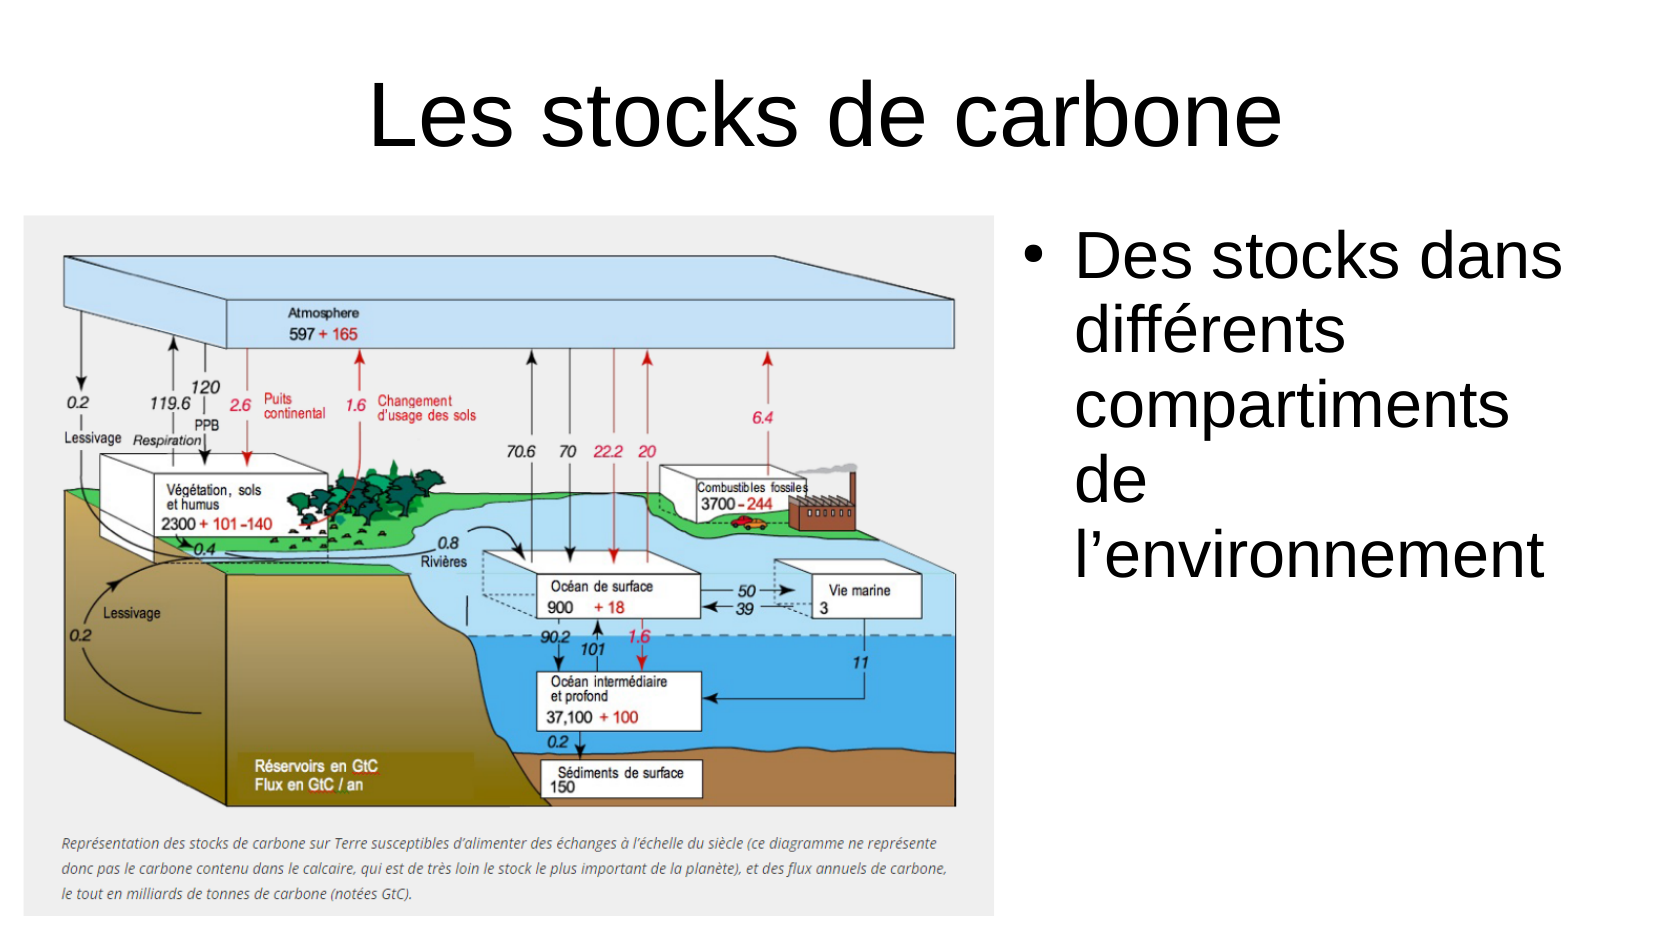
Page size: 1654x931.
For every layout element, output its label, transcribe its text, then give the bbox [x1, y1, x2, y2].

list Des stocks dans différents compartiments de l’environnement [1014, 217, 1571, 758]
title Les stocks de carbone [82, 37, 1571, 193]
picture [0, 206, 1014, 916]
